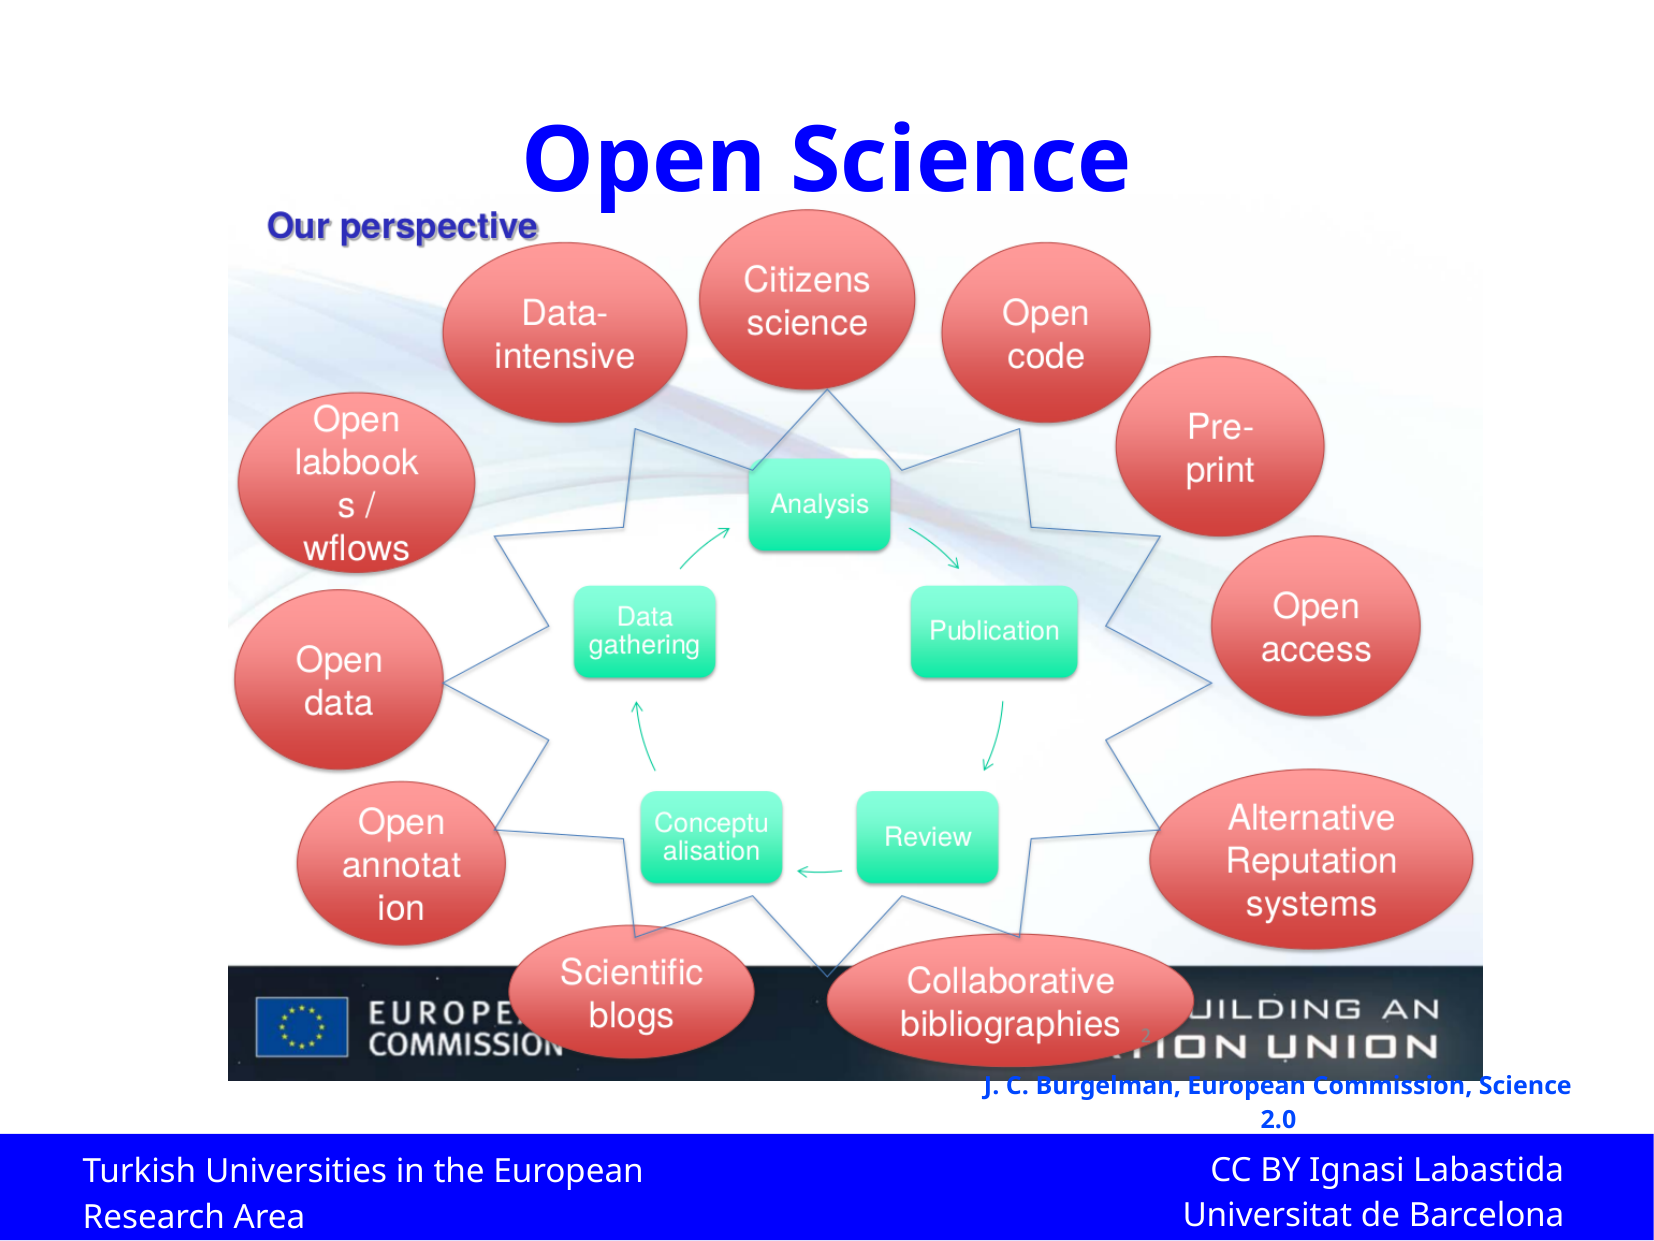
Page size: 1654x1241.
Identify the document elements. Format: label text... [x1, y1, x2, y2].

picture [228, 260, 1483, 1081]
title J. C. Burgelman, European Commission, Science 2.0 [968, 1057, 1589, 1146]
title Open Science [82, 52, 1571, 260]
